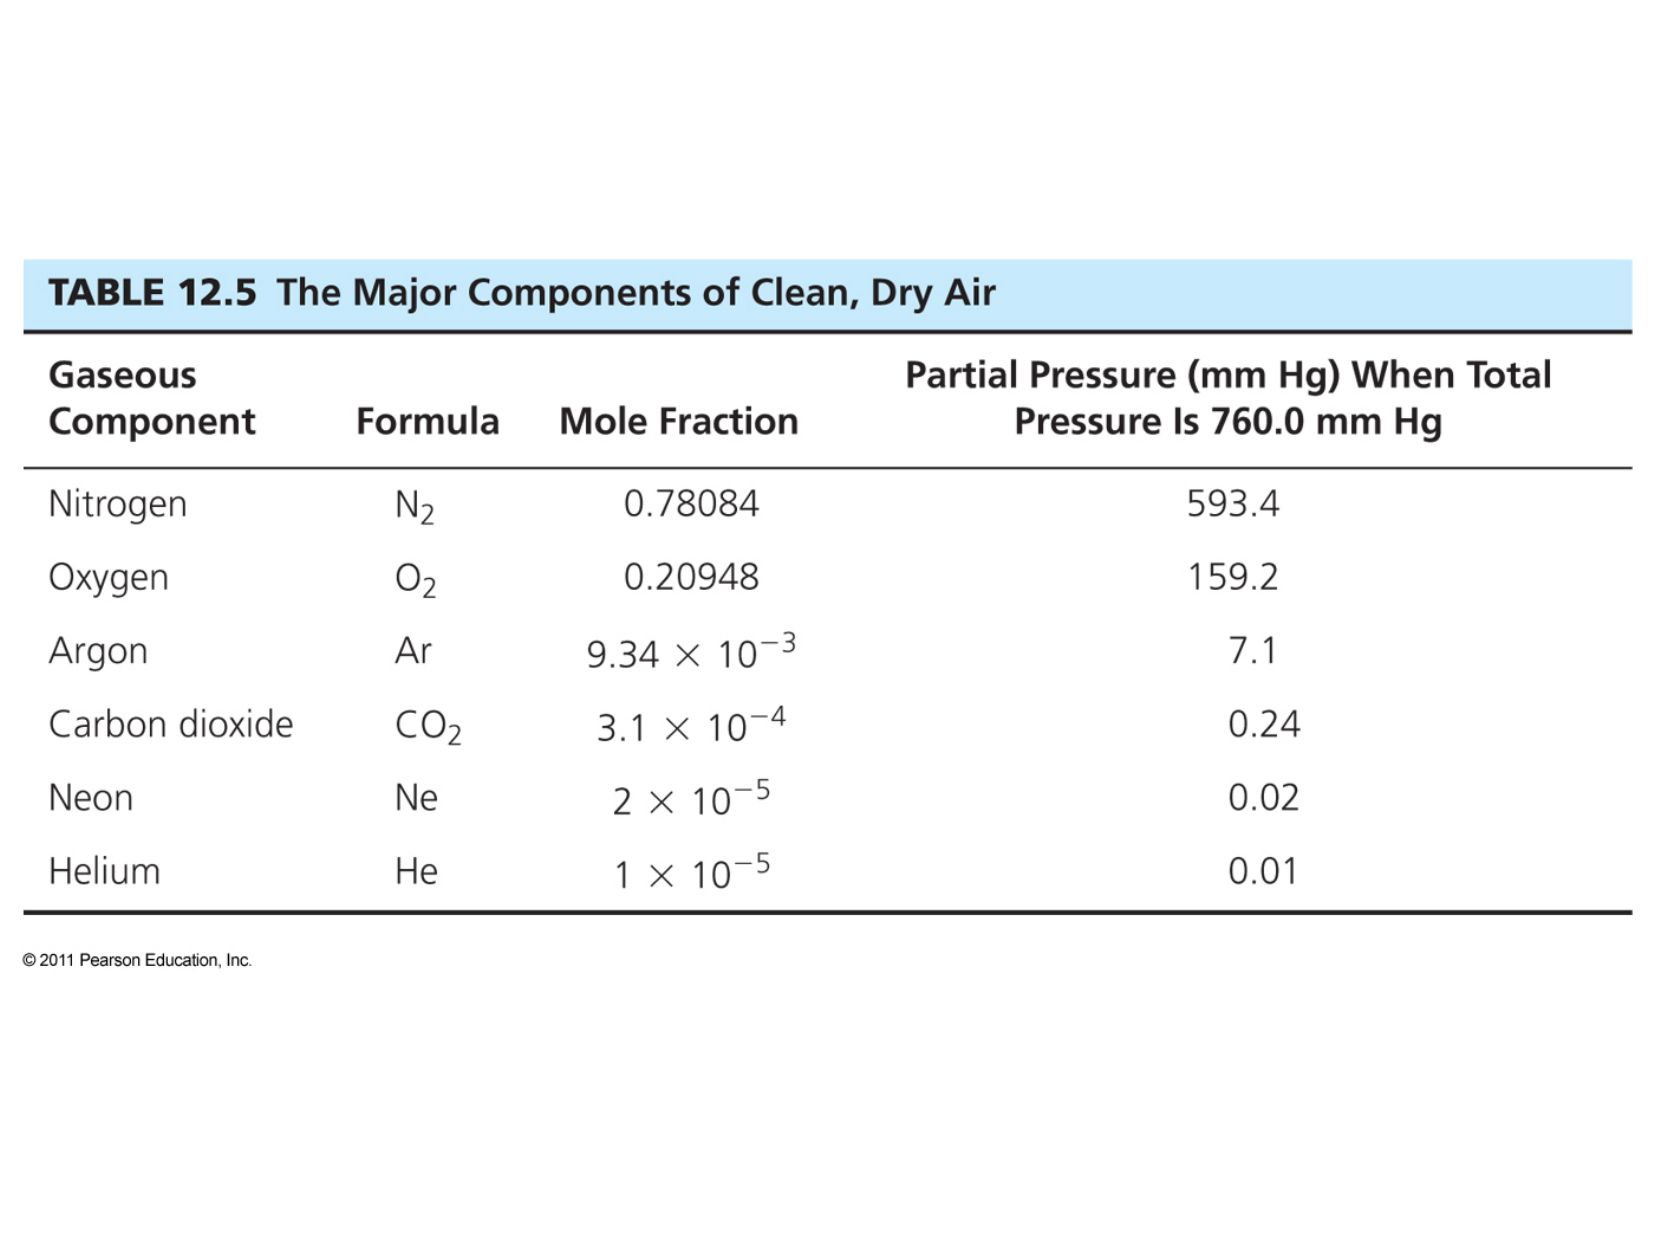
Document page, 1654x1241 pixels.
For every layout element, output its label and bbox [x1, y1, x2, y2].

picture [0, 235, 1654, 1005]
